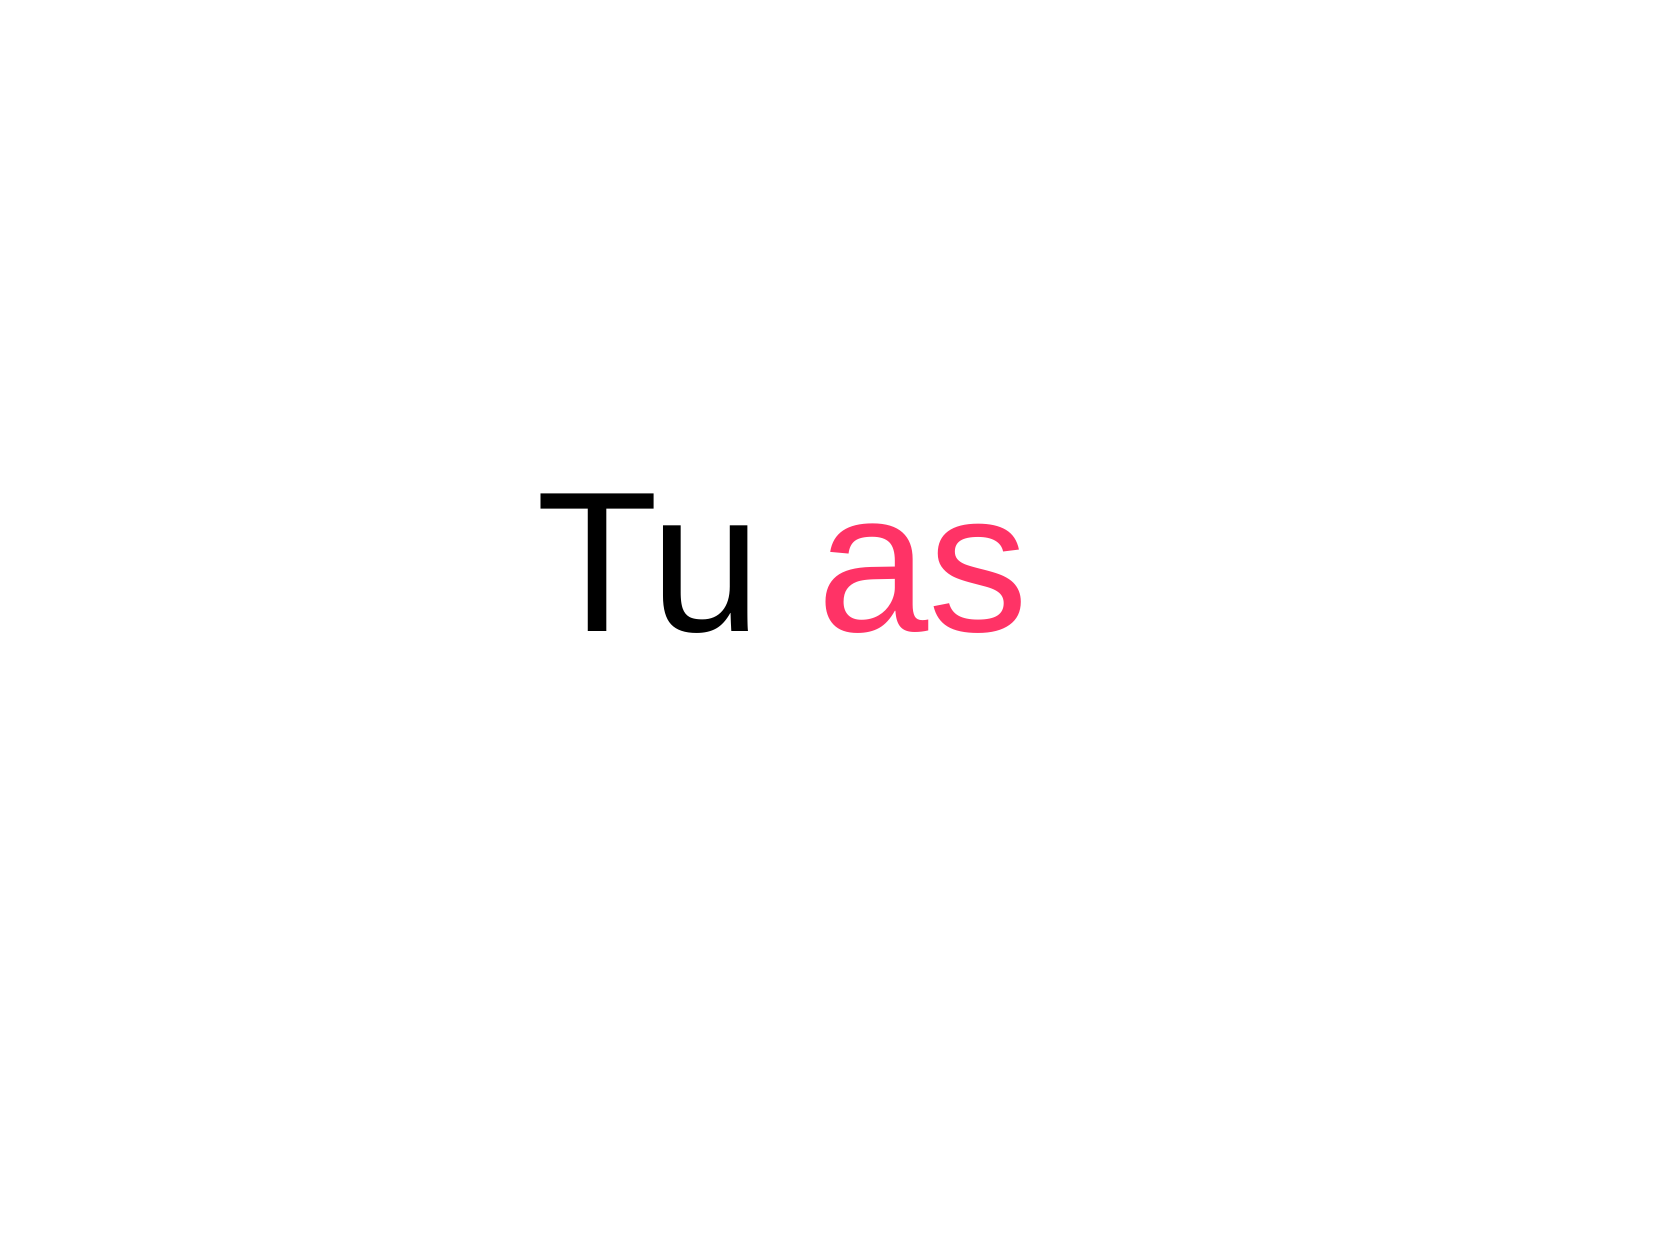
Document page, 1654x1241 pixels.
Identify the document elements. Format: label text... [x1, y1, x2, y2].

text_box Tu as [147, 442, 1418, 682]
